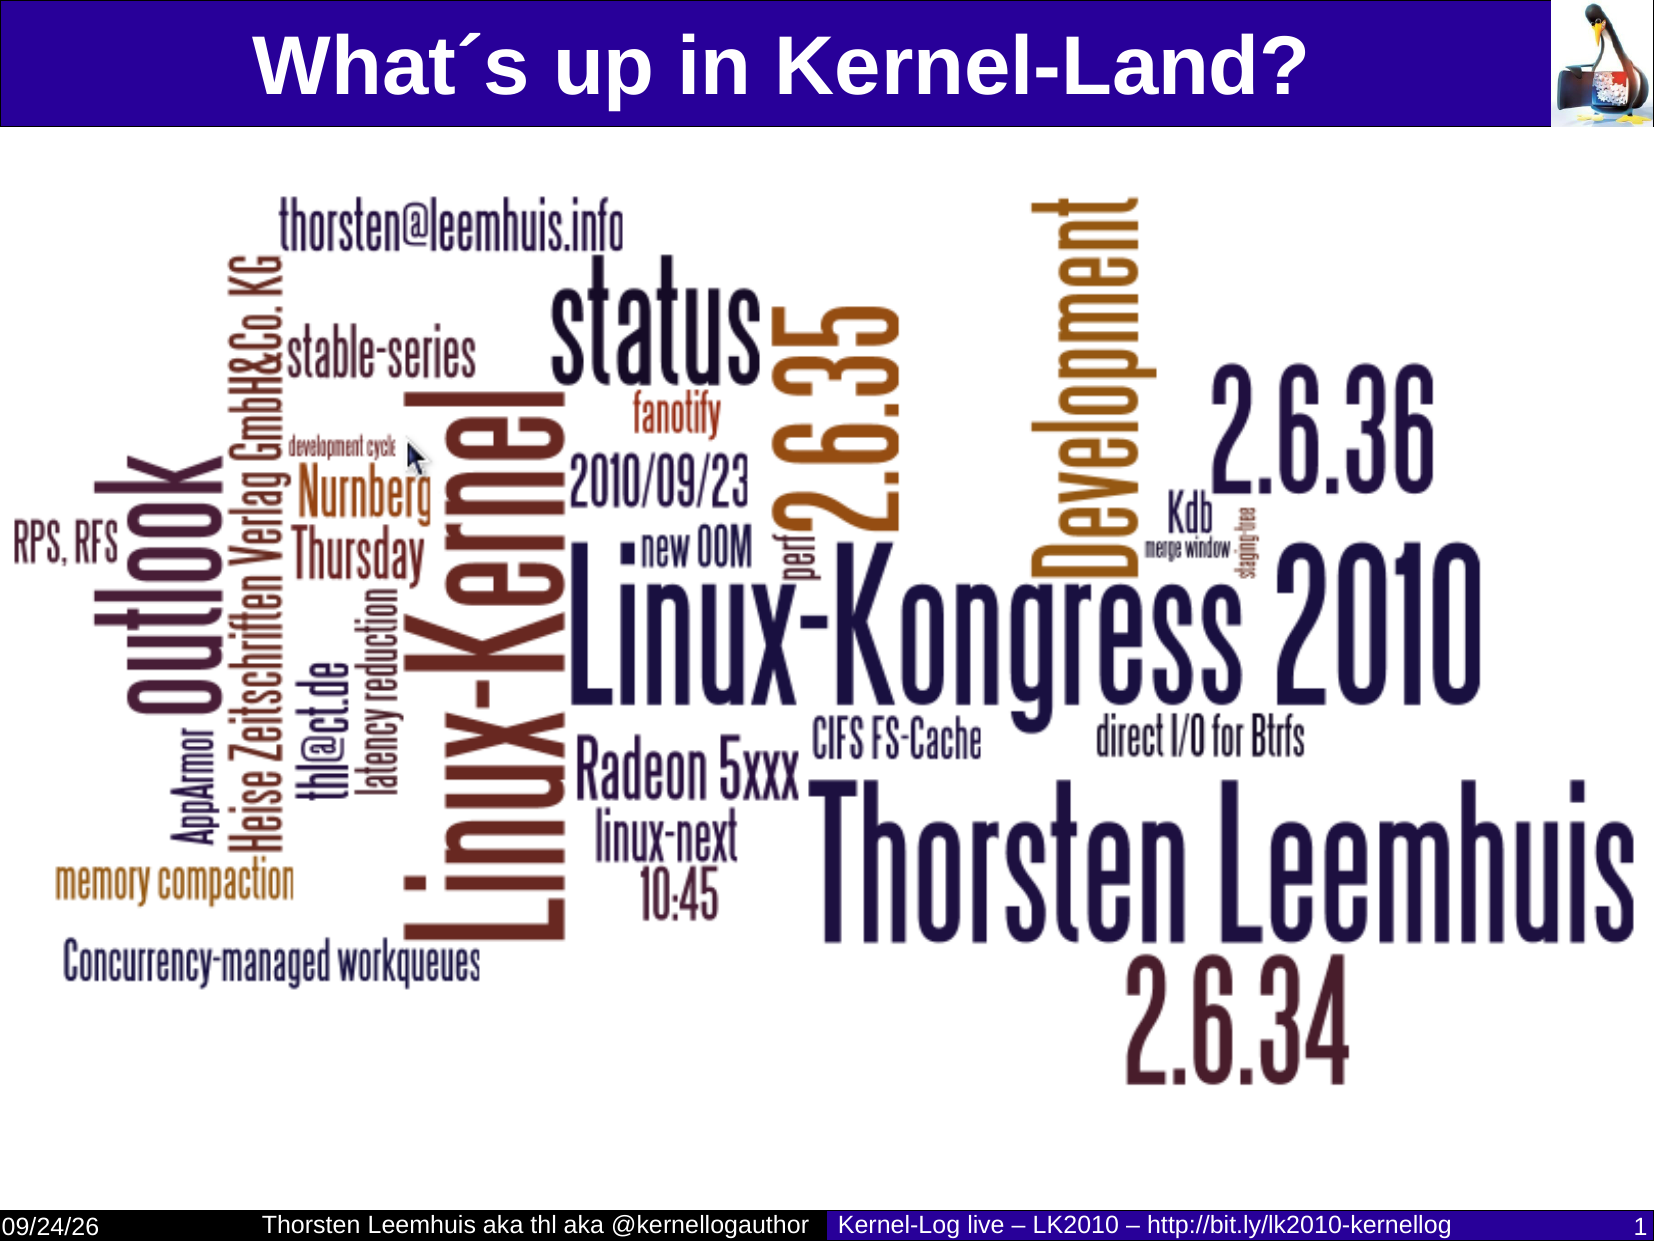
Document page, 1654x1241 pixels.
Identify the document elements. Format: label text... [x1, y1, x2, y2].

picture [9, 189, 1642, 1108]
picture [1551, 0, 1653, 127]
title What´s up in Kernel-Land? [29, 19, 1535, 113]
